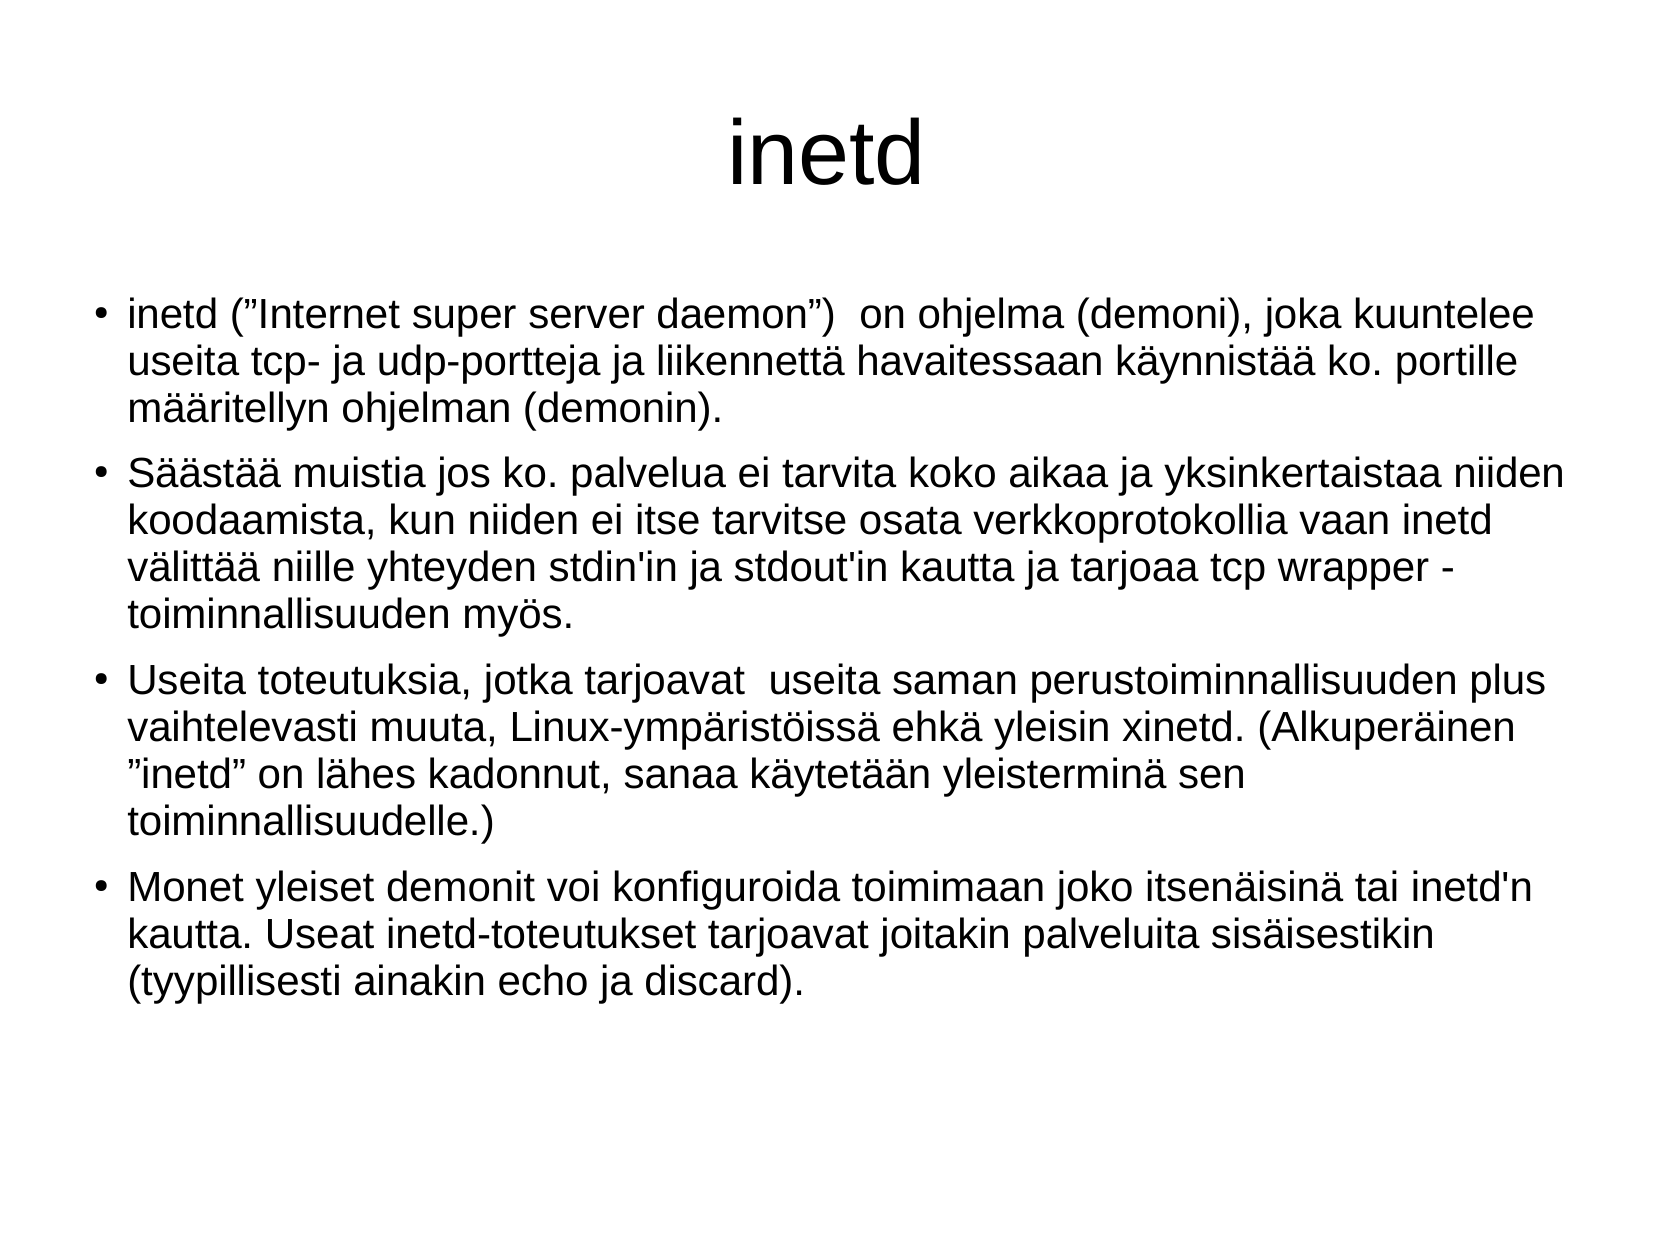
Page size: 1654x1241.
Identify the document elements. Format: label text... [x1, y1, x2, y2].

list inetd (”Internet super server daemon”) on ohjelma (demoni), joka kuuntelee useita tcp- ja udp-portteja ja liikennettä havaitessaan käynnistää ko. portille määritellyn ohjelman (demonin). Säästää muistia jos ko. palvelua ei tarvita koko aikaa ja yksinkertaistaa niiden koodaamista, kun niiden ei itse tarvitse osata verkkoprotokollia vaan inetd välittää niille yhteyden stdin'in ja stdout'in kautta ja tarjoaa tcp wrapper -toiminnallisuuden myös. Useita toteutuksia, jotka tarjoavat useita saman perustoiminnallisuuden plus vaihtelevasti muuta, Linux-ympäristöissä ehkä yleisin xinetd. (Alkuperäinen ”inetd” on lähes kadonnut, sanaa käytetään yleisterminä sen toiminnallisuudelle.) Monet yleiset demonit voi konfiguroida toimimaan joko itsenäisinä tai inetd'n kautta. Useat inetd-toteutukset tarjoavat joitakin palveluita sisäisestikin (tyypillisesti ainakin echo ja discard). [82, 290, 1571, 1010]
title inetd [82, 49, 1571, 257]
